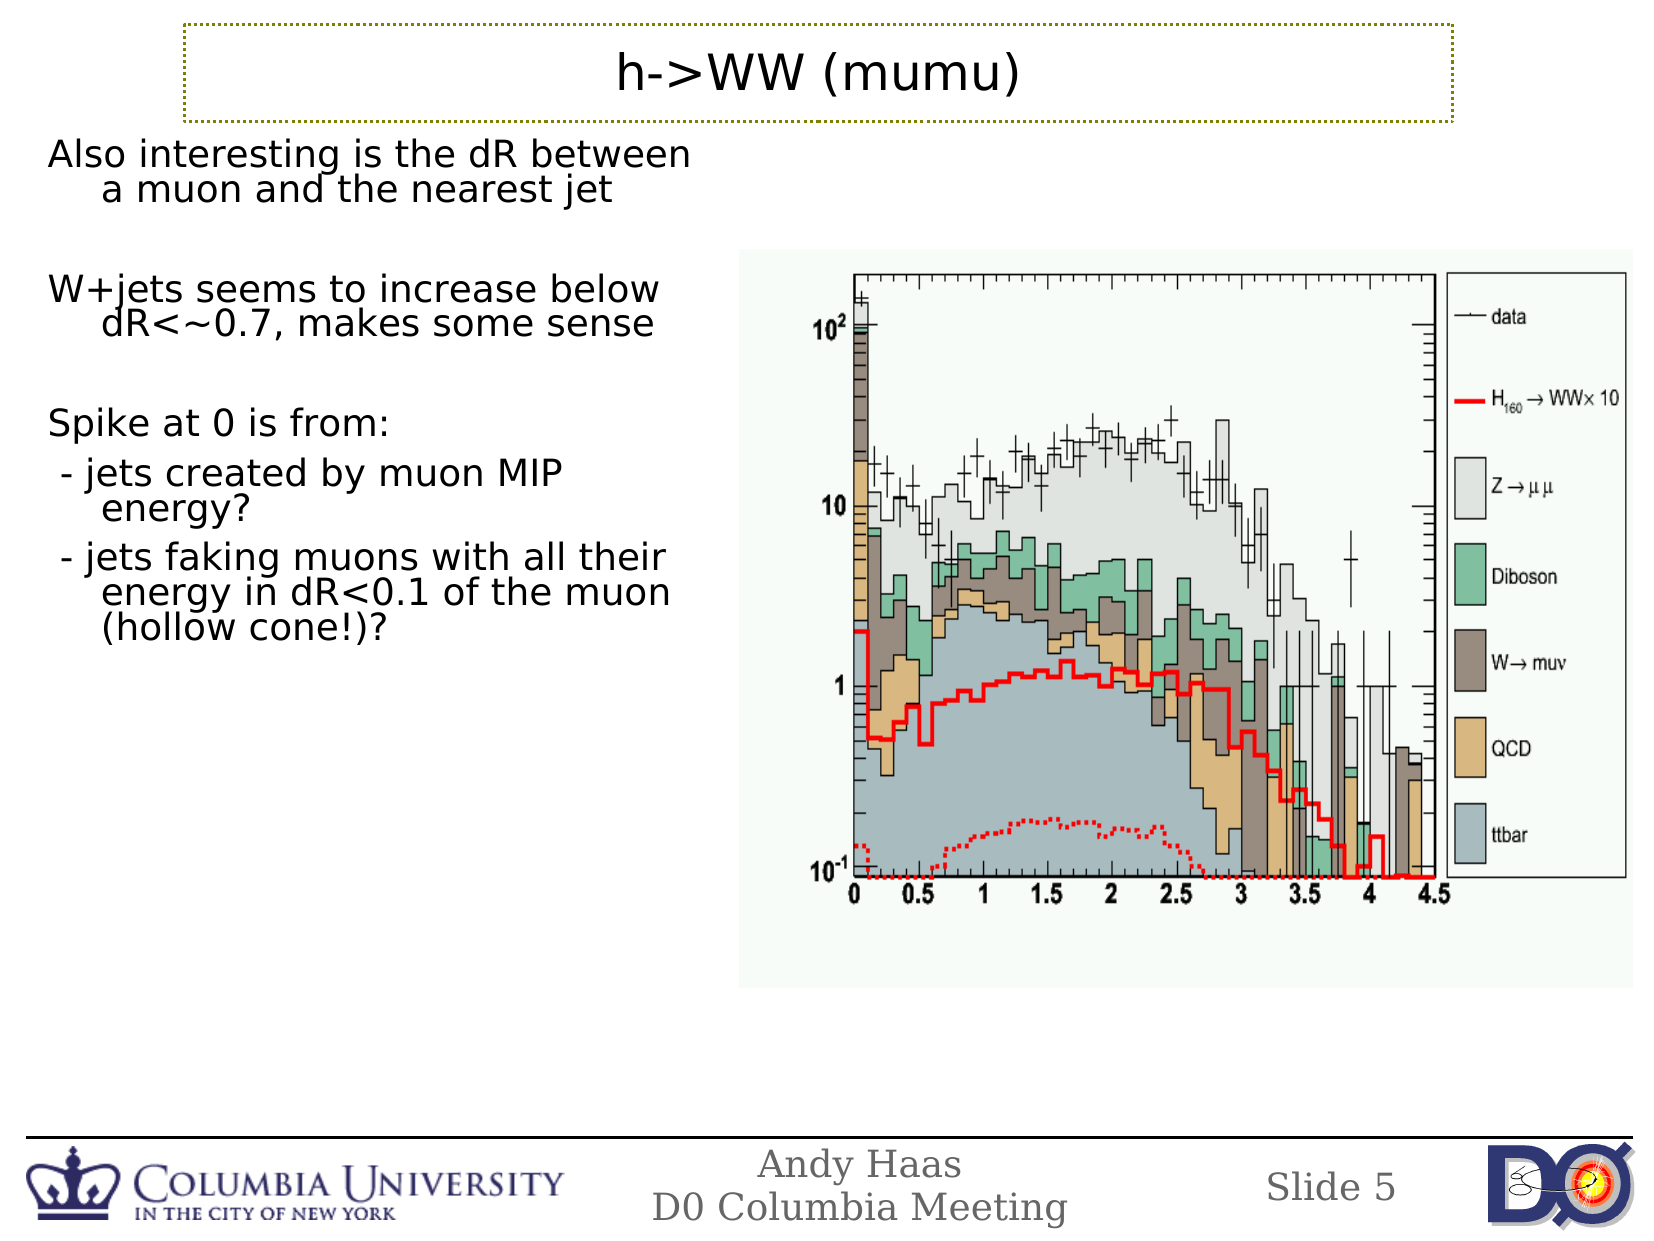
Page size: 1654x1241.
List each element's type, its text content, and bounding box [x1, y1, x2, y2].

list Also interesting is the dR between a muon and the nearest jet W+jets seems to increase below dR<~0.7, makes some sense Spike at 0 is from: - jets created by muon MIP energy? - jets faking muons with all their energy in dR<0.1 of the muon (hollow cone!)? [30, 140, 724, 1125]
title h->WW (mumu) [184, 24, 1453, 122]
picture [1479, 1140, 1639, 1233]
picture [739, 249, 1633, 989]
picture [26, 1146, 565, 1220]
